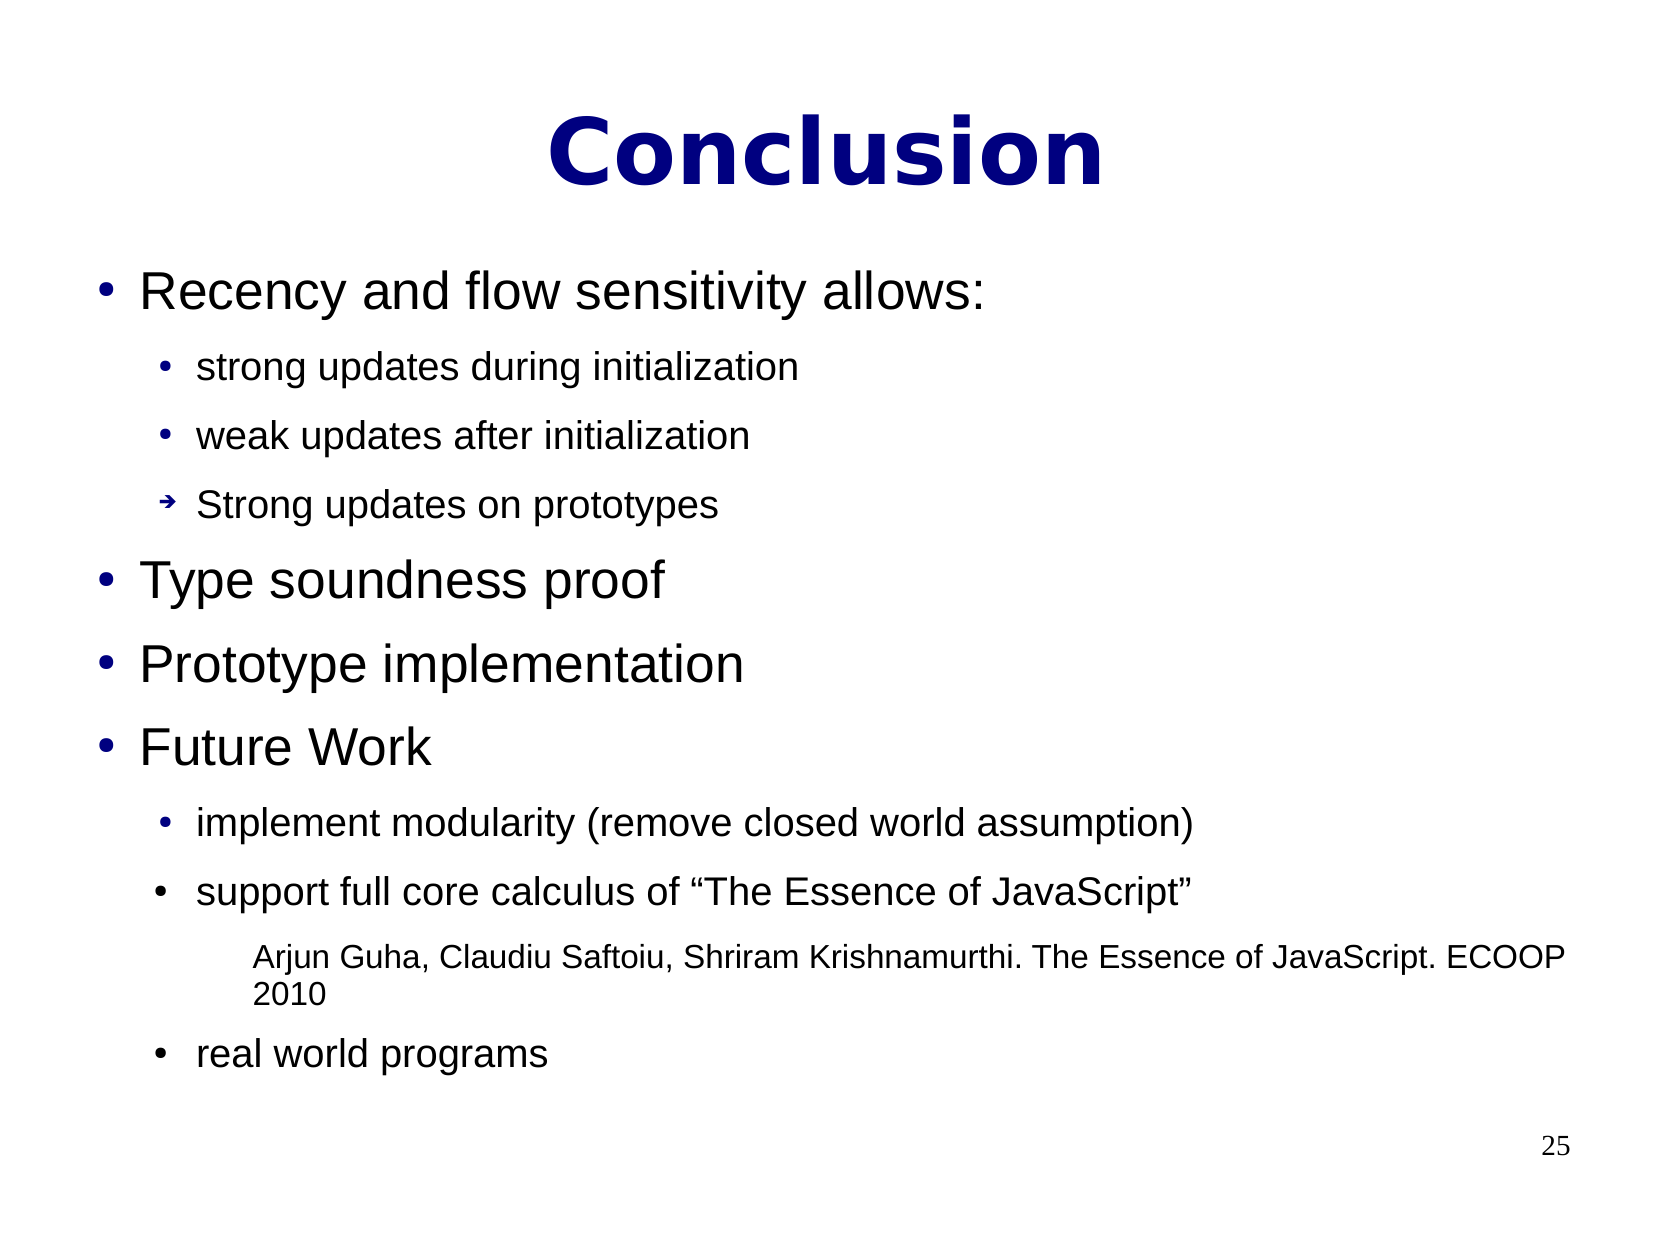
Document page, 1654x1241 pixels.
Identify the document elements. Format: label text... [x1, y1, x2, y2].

title Conclusion [82, 49, 1571, 257]
list Recency and flow sensitivity allows: strong updates during initialization weak updates after initialization Strong updates on prototypes Type soundness proof Prototype implementation Future Work implement modularity (remove closed world assumption) support full core calculus of “The Essence of JavaScript” Arjun Guha, Claudiu Saftoiu, Shriram Krishnamurthi. The Essence of JavaScript. ECOOP 2010 real world programs [82, 260, 1571, 1080]
